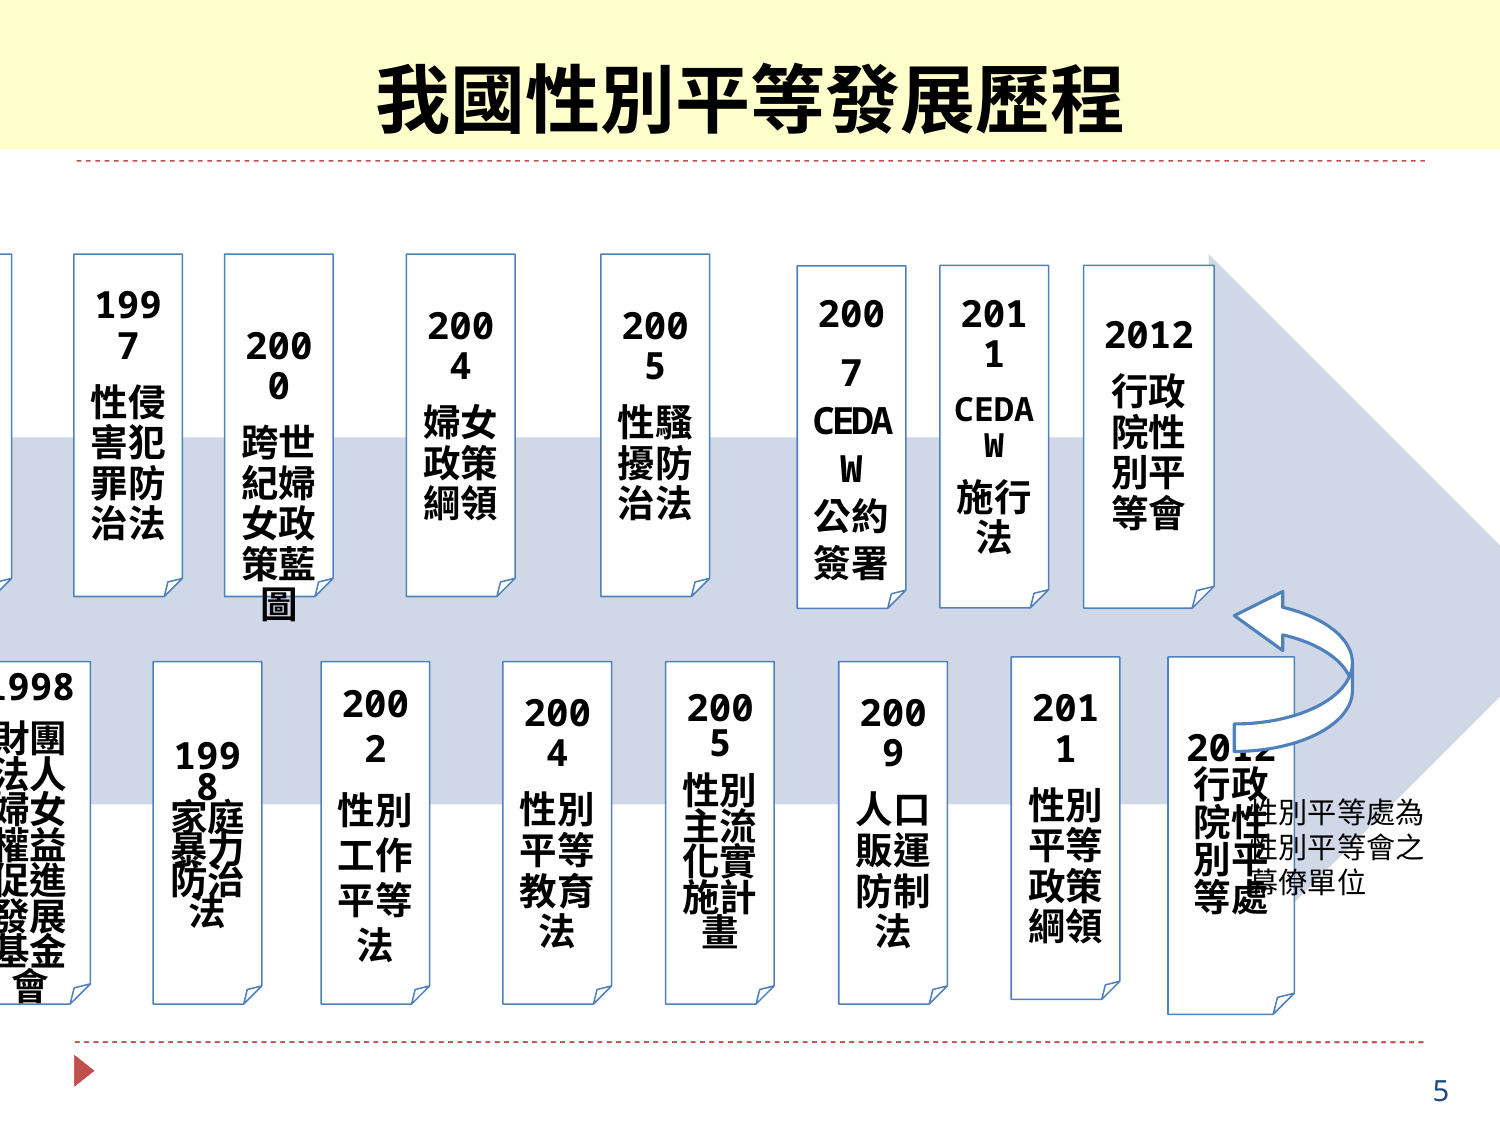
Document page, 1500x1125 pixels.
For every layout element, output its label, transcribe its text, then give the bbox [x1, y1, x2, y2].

text_box 2012 行政院性別平等會 [1083, 265, 1215, 609]
text_box 2005 性騷擾防治法 [600, 254, 710, 597]
text_box 性別平等處為性別平等會之幕僚單位 [1234, 786, 1459, 909]
text_box 2004 性別平等教育法 [502, 661, 612, 1005]
text_box 2005 性別主流化實施計畫 [665, 661, 775, 1005]
text_box 1997 性侵害犯罪防治法 [73, 254, 183, 597]
text_box 2004 婦女政策綱領 [406, 254, 516, 597]
text_box 2002 性別工作平等法 [321, 661, 430, 1005]
text_box 1998 財團法人婦女權益促進發展基金會 [0, 661, 91, 1005]
text_box 2012 行政院性別平等處 [1167, 656, 1295, 1015]
text_box [267, 597, 291, 616]
text_box 1997 行政院婦女權益促進委員會 [0, 254, 12, 591]
text_box 2011 CEDAW 施行法 [939, 265, 1049, 608]
text_box [0, 253, 1500, 805]
text_box 2011 性別平等政策綱領 [1011, 656, 1120, 1000]
text_box 我國性別平等發展歷程 [0, 0, 1500, 150]
text_box 5 [1417, 1065, 1500, 1125]
text_box 1998 家庭暴力防治法 [153, 661, 262, 1005]
text_box 2007 CEDAW 公約簽署 [797, 265, 906, 609]
text_box 2000 跨世紀婦女政策藍圖 [224, 254, 334, 597]
text_box 2009 人口販運防制法 [838, 661, 948, 1005]
